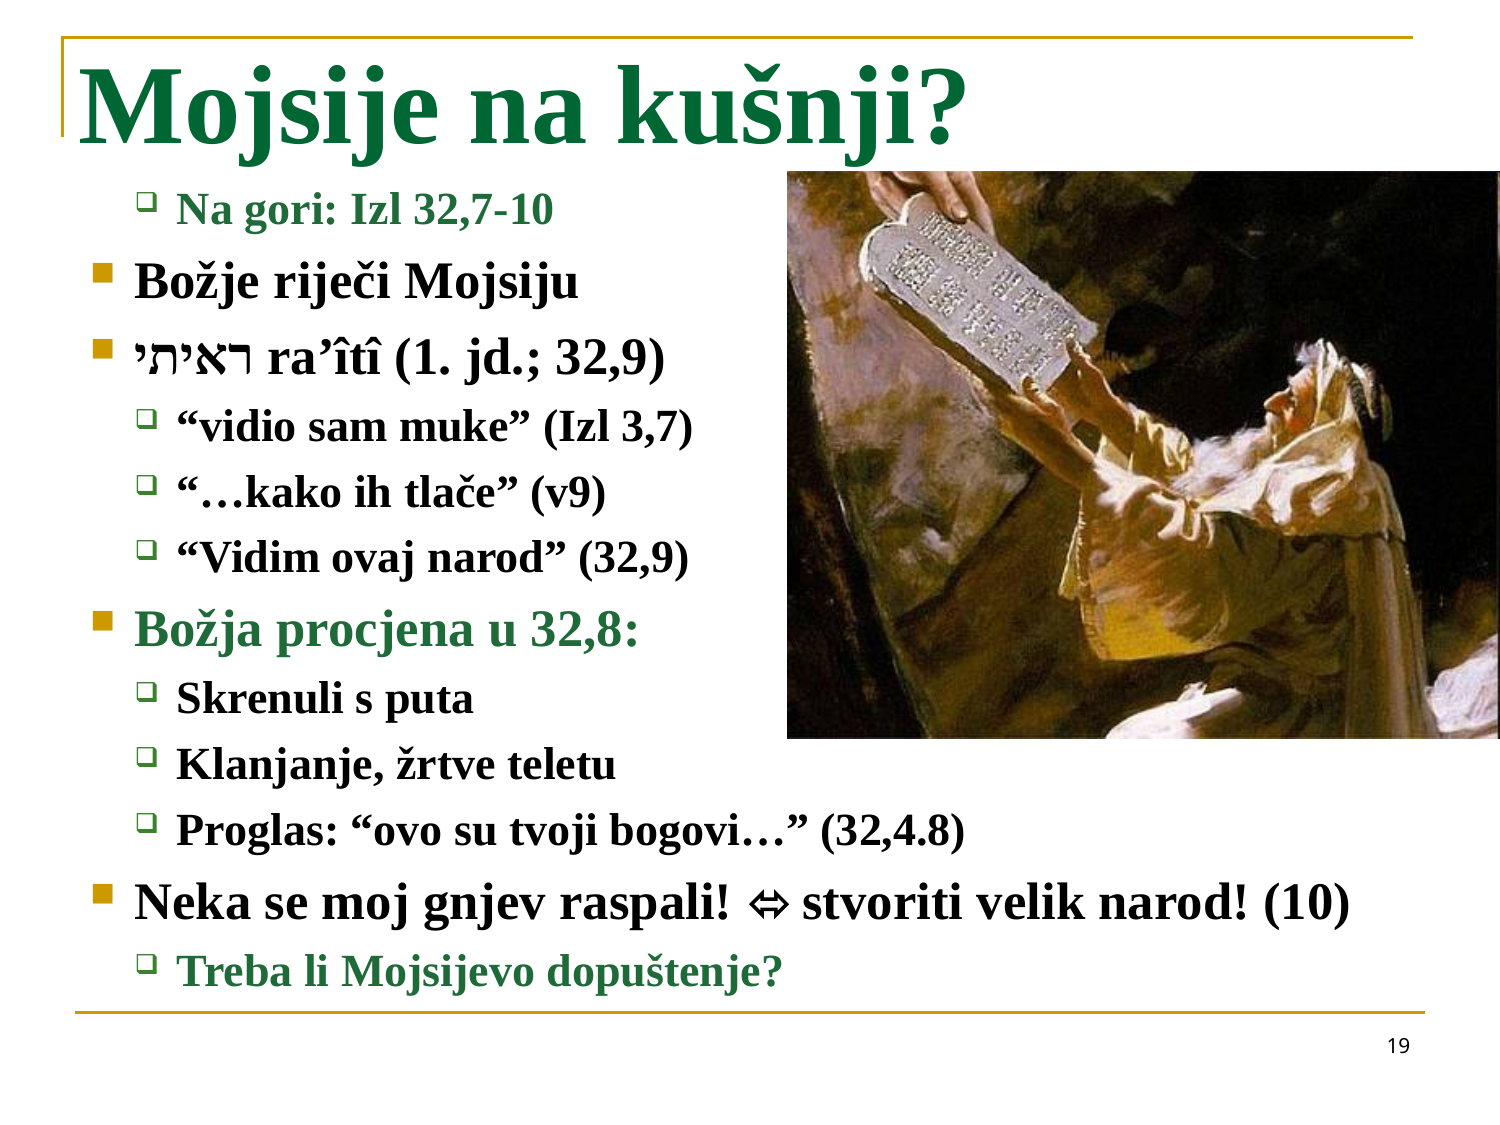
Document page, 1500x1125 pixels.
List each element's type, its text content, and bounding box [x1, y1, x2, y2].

picture [787, 171, 1500, 739]
text_box <number> [1074, 1025, 1426, 1101]
list Na gori: Izl 32,7-10 Božje riječi Mojsiju ראיתי ra’îtî (1. jd.; 32,9) “vidio sam muke” (Izl 3,7) “…kako ih tlače” (v9) “Vidim ovaj narod” (32,9) Božja procjena u 32,8: Skrenuli s puta Klanjanje, žrtve teletu Proglas: “ovo su tvoji bogovi…” (32,4.8) Neka se moj gnjev raspali!  stvoriti velik narod! (10) Treba li Mojsijevo dopuštenje? [75, 171, 1477, 1013]
title Mojsije na kušnji? [63, 23, 1414, 211]
